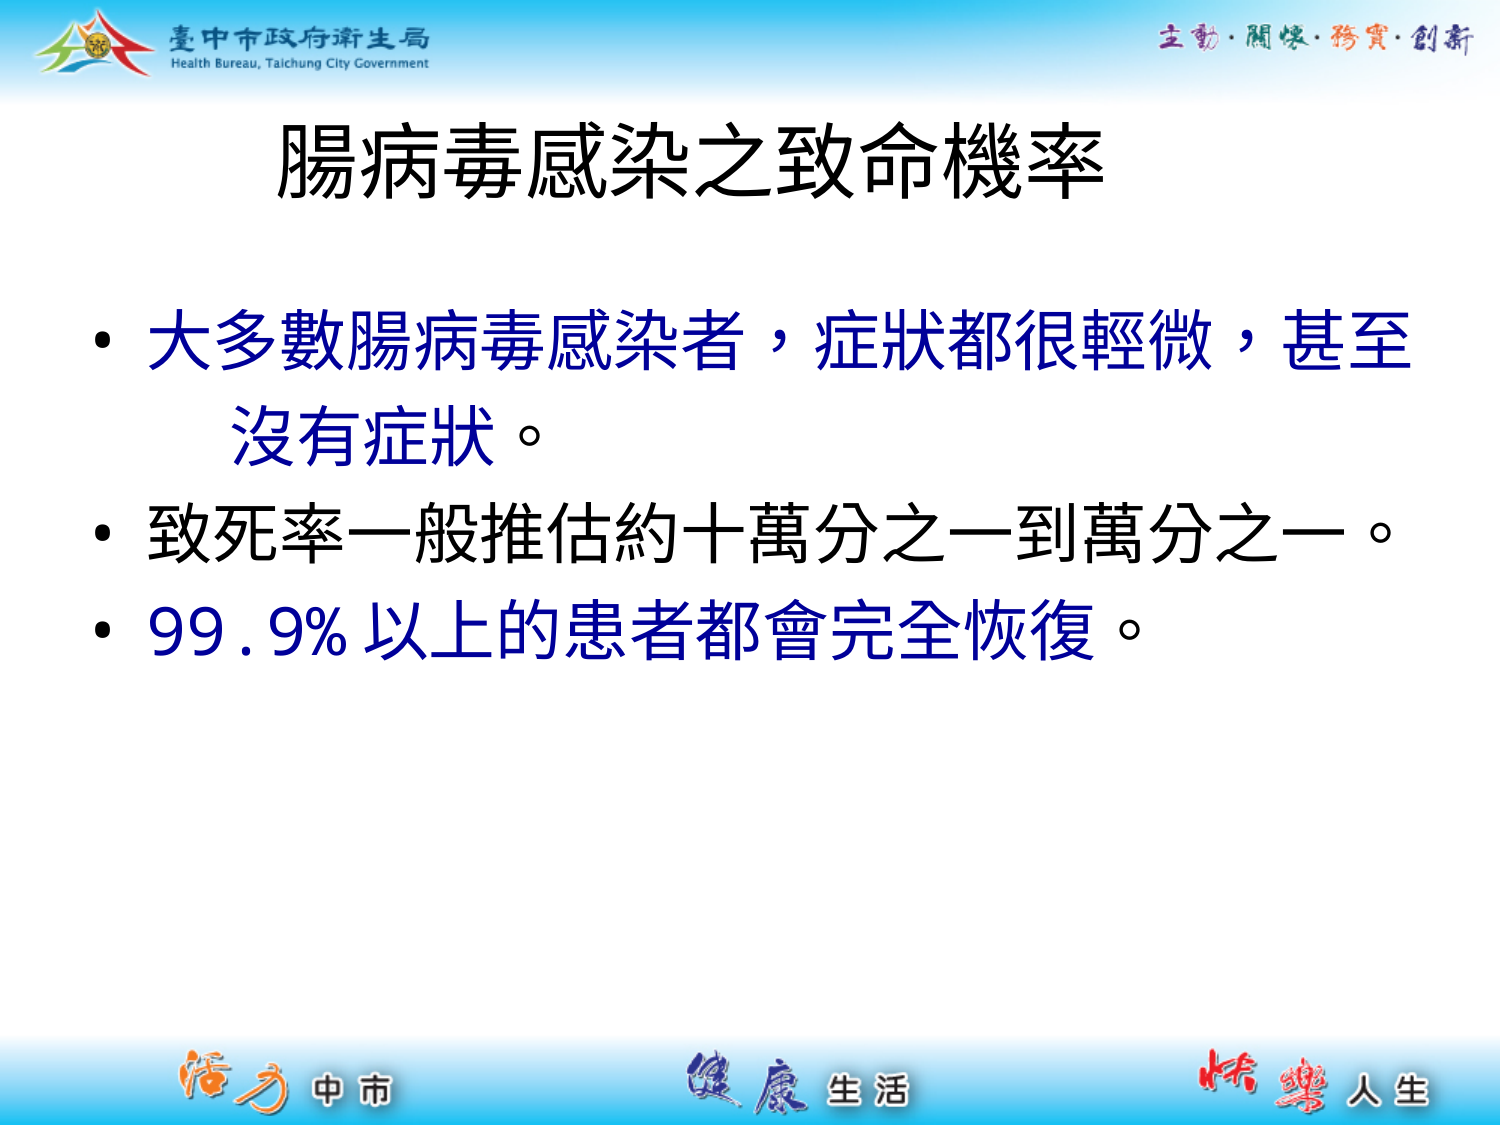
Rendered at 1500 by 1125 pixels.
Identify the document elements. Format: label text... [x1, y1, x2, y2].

list 大多數腸病毒感染者，症狀都很輕微，甚至 沒有症狀。 致死率一般推估約十萬分之一到萬分之一。 99.9%以上的患者都會完全恢復。 [75, 290, 1471, 1005]
title 腸病毒感染之致命機率 [75, 101, 1426, 233]
